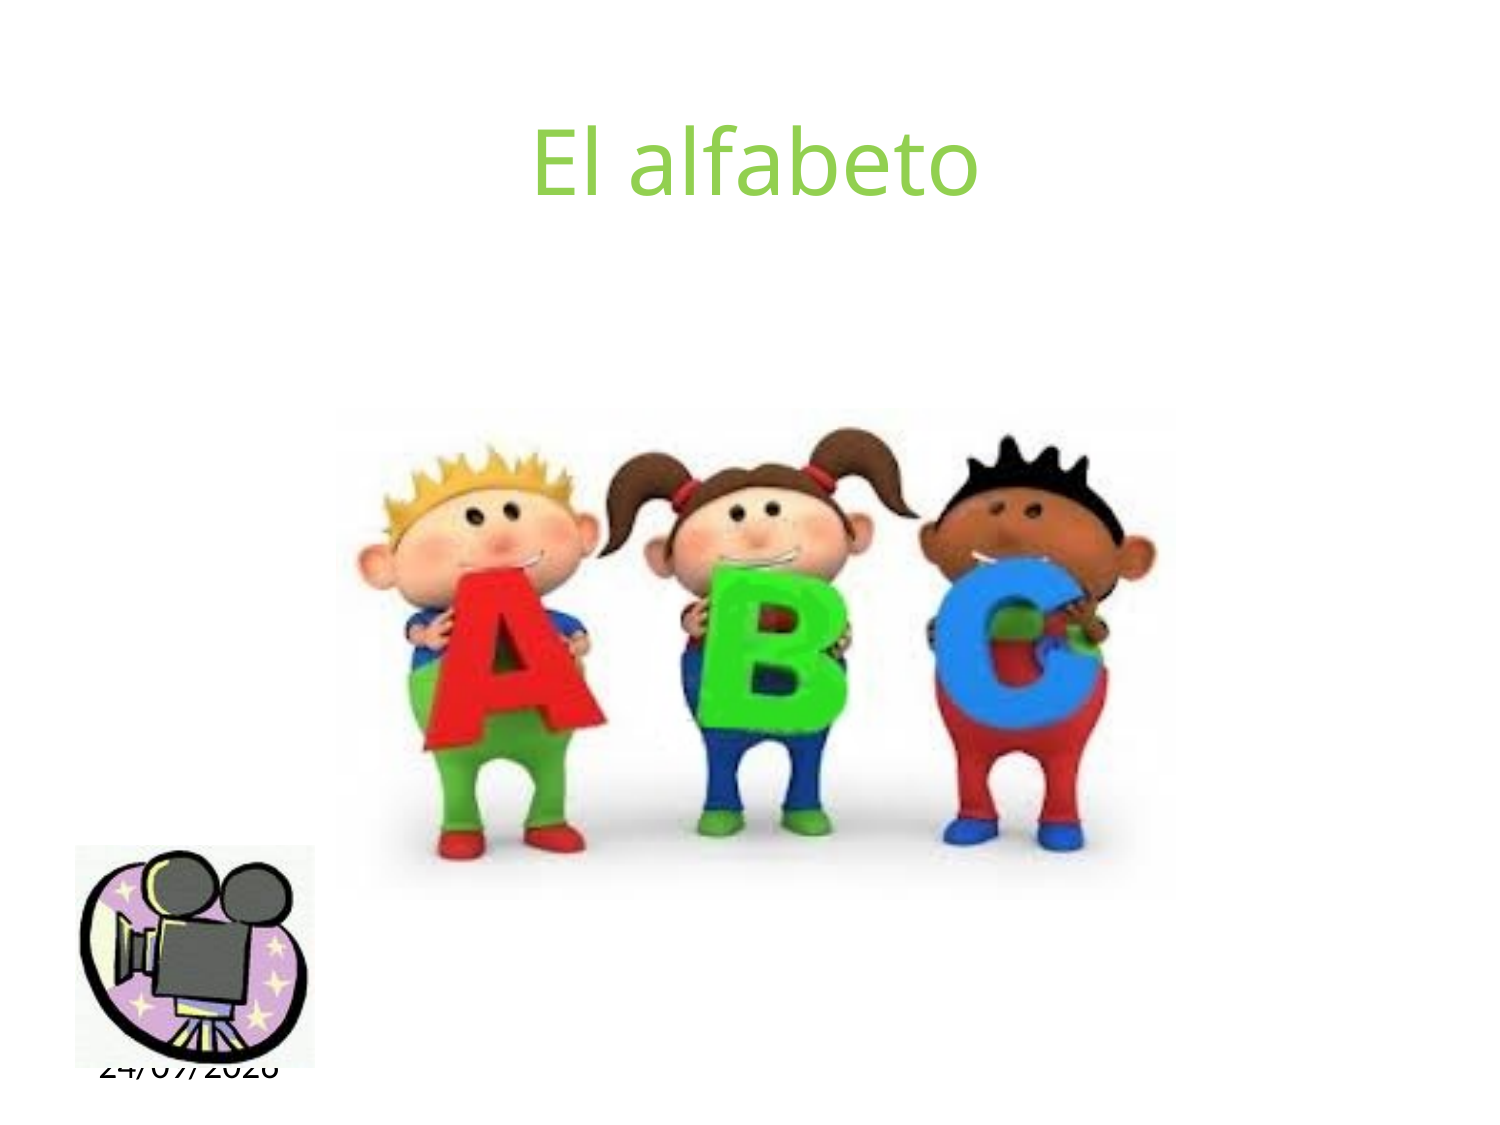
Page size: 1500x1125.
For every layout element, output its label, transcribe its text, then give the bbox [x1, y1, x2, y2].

picture [75, 845, 315, 1068]
text_box El alfabeto [242, 89, 1270, 353]
picture [336, 408, 1176, 900]
